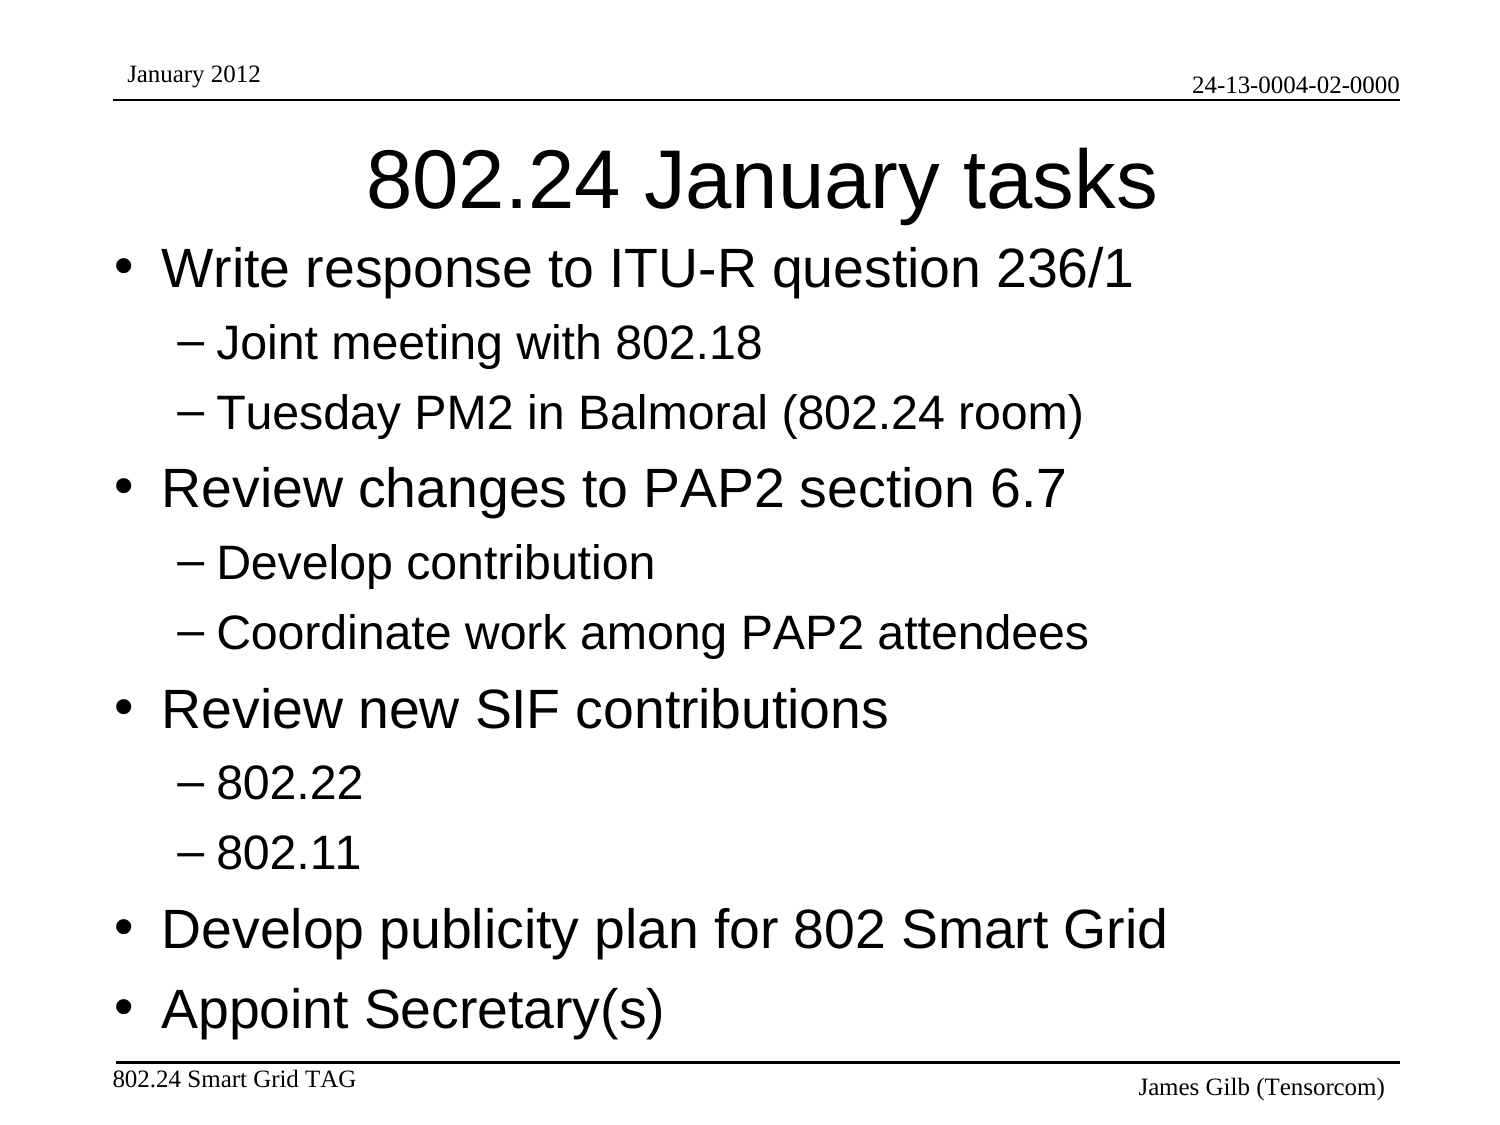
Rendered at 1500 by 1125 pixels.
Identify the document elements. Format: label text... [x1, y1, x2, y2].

title 802.24 January tasks [125, 112, 1401, 238]
list Write response to ITU-R question 236/1 Joint meeting with 802.18 Tuesday PM2 in Balmoral (802.24 room) Review changes to PAP2 section 6.7 Develop contribution Coordinate work among PAP2 attendees Review new SIF contributions 802.22 802.11 Develop publicity plan for 802 Smart Grid Appoint Secretary(s) [99, 224, 1375, 1051]
